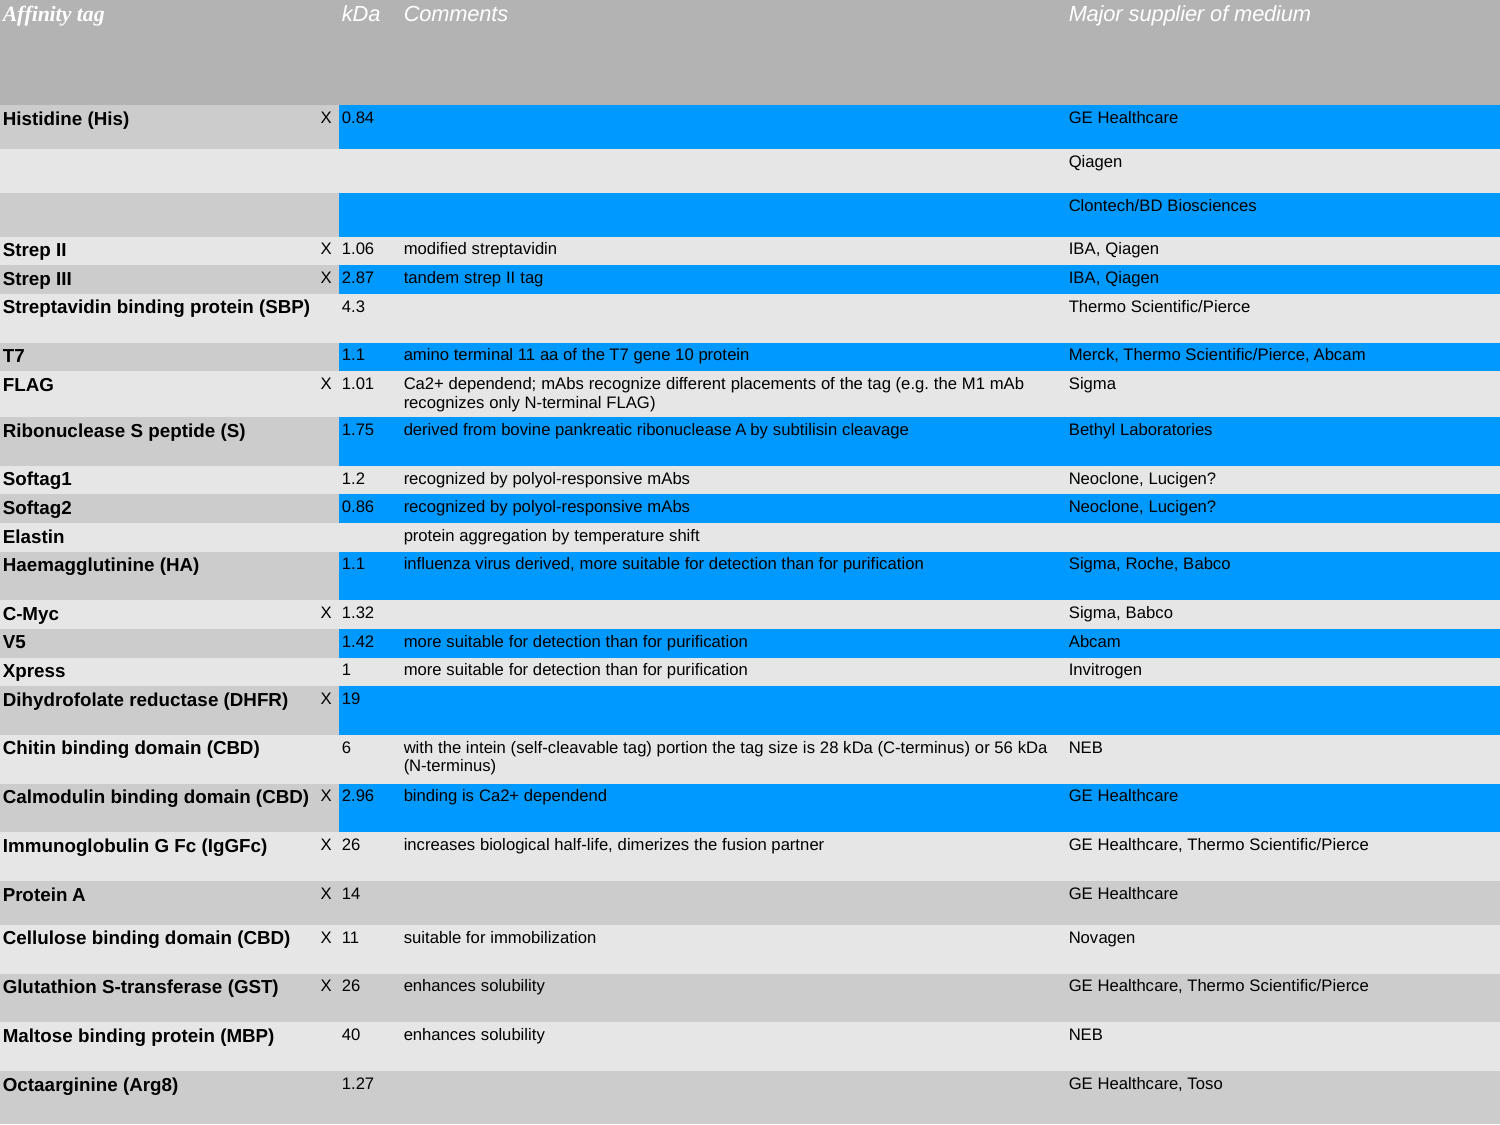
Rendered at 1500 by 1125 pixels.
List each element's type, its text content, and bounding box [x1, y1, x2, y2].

table_cell FLAG [0, 371, 318, 417]
table_cell X [318, 237, 339, 265]
table_cell Glutathion S-transferase (GST) [0, 974, 318, 1022]
table_cell 1.06 [339, 237, 401, 265]
table_cell Sigma, Babco [1066, 600, 1500, 629]
table_cell X [318, 881, 339, 925]
table_cell X [318, 686, 339, 735]
table_cell [318, 417, 339, 466]
table_cell [318, 523, 339, 552]
table_cell protein aggregation by temperature shift [401, 523, 1066, 552]
table_cell influenza virus derived, more suitable for detection than for purification [401, 552, 1066, 600]
table_cell Novagen [1066, 925, 1500, 974]
table_cell 1.32 [339, 600, 401, 629]
table_cell enhances solubility [401, 974, 1066, 1022]
table_cell [318, 343, 339, 371]
table_cell [401, 149, 1066, 193]
table_cell 1.01 [339, 371, 401, 417]
table_cell [318, 552, 339, 600]
table_header Affinity tag [0, 0, 318, 105]
table_cell 26 [339, 974, 401, 1022]
table_cell Merck, Thermo Scientific/Pierce, Abcam [1066, 343, 1500, 371]
table_cell Qiagen [1066, 149, 1500, 193]
table_cell 2.96 [339, 784, 401, 832]
table_cell [401, 686, 1066, 735]
table_cell more suitable for detection than for purification [401, 629, 1066, 658]
table_cell Strep III [0, 265, 318, 294]
table_cell 1 [339, 658, 401, 686]
table_cell Sigma [1066, 371, 1500, 417]
table_cell Strep II [0, 237, 318, 265]
table_cell Clontech/BD Biosciences [1066, 193, 1500, 237]
table_cell recognized by polyol-responsive mAbs [401, 494, 1066, 523]
table_cell GE Healthcare [1066, 105, 1500, 149]
table_cell [318, 1071, 339, 1124]
table_cell 2.87 [339, 265, 401, 294]
table_header Major supplier of medium [1066, 0, 1500, 105]
table_cell Immunoglobulin G Fc (IgGFc) [0, 832, 318, 881]
table_cell IBA, Qiagen [1066, 265, 1500, 294]
table_cell Haemagglutinine (HA) [0, 552, 318, 600]
table_cell Abcam [1066, 629, 1500, 658]
table_cell [1066, 686, 1500, 735]
table_cell Protein A [0, 881, 318, 925]
table_header kDa [339, 0, 401, 105]
table_cell X [318, 784, 339, 832]
table_cell enhances solubility [401, 1022, 1066, 1071]
table_cell [318, 735, 339, 784]
table_cell suitable for immobilization [401, 925, 1066, 974]
table_cell 4.3 [339, 294, 401, 343]
table_cell [0, 193, 318, 237]
table_cell [318, 1022, 339, 1071]
table_cell 1.1 [339, 343, 401, 371]
table_cell Calmodulin binding domain (CBD) [0, 784, 318, 832]
table_cell 0.84 [339, 105, 401, 149]
table_header [318, 0, 339, 105]
table_cell Histidine (His) [0, 105, 318, 149]
table_cell amino terminal 11 aa of the T7 gene 10 protein [401, 343, 1066, 371]
table_cell with the intein (self-cleavable tag) portion the tag size is 28 kDa (C-terminus) or 56 kDa (N-terminus) [401, 735, 1066, 784]
table_cell recognized by polyol-responsive mAbs [401, 466, 1066, 494]
table_cell Ca2+ dependend; mAbs recognize different placements of the tag (e.g. the M1 mAb recognizes only N-terminal FLAG) [401, 371, 1066, 417]
table_cell modified streptavidin [401, 237, 1066, 265]
table_cell GE Healthcare, Thermo Scientific/Pierce [1066, 832, 1500, 881]
table_cell derived from bovine pankreatic ribonuclease A by subtilisin cleavage [401, 417, 1066, 466]
table_cell Bethyl Laboratories [1066, 417, 1500, 466]
table_cell NEB [1066, 1022, 1500, 1071]
table_cell binding is Ca2+ dependend [401, 784, 1066, 832]
table_cell Thermo Scientific/Pierce [1066, 294, 1500, 343]
table_cell C-Myc [0, 600, 318, 629]
table_cell Invitrogen [1066, 658, 1500, 686]
table_header Comments [401, 0, 1066, 105]
table_cell [401, 881, 1066, 925]
table_cell 1.42 [339, 629, 401, 658]
table_cell more suitable for detection than for purification [401, 658, 1066, 686]
table_cell increases biological half-life, dimerizes the fusion partner [401, 832, 1066, 881]
table_cell IBA, Qiagen [1066, 237, 1500, 265]
table_cell Ribonuclease S peptide (S) [0, 417, 318, 466]
table_cell tandem strep II tag [401, 265, 1066, 294]
table_cell Maltose binding protein (MBP) [0, 1022, 318, 1071]
table_cell [339, 149, 401, 193]
table_cell 6 [339, 735, 401, 784]
table_cell GE Healthcare, Toso [1066, 1071, 1500, 1124]
table_cell [401, 193, 1066, 237]
table_cell 40 [339, 1022, 401, 1071]
table_cell [318, 494, 339, 523]
table_cell 14 [339, 881, 401, 925]
table_cell [318, 658, 339, 686]
table_cell 19 [339, 686, 401, 735]
table_cell X [318, 832, 339, 881]
table_cell GE Healthcare [1066, 881, 1500, 925]
table_cell [401, 1071, 1066, 1124]
table_cell Elastin [0, 523, 318, 552]
table_cell NEB [1066, 735, 1500, 784]
table_cell Chitin binding domain (CBD) [0, 735, 318, 784]
table_cell X [318, 265, 339, 294]
table_cell 11 [339, 925, 401, 974]
table_cell Dihydrofolate reductase (DHFR) [0, 686, 318, 735]
table_cell Xpress [0, 658, 318, 686]
table_cell [318, 466, 339, 494]
table_cell X [318, 105, 339, 149]
table_cell 1.75 [339, 417, 401, 466]
table_cell X [318, 600, 339, 629]
table_cell X [318, 925, 339, 974]
table_cell 0.86 [339, 494, 401, 523]
table_cell Softag1 [0, 466, 318, 494]
table_cell [339, 523, 401, 552]
table_cell Neoclone, Lucigen? [1066, 466, 1500, 494]
table_cell GE Healthcare, Thermo Scientific/Pierce [1066, 974, 1500, 1022]
table_cell [339, 193, 401, 237]
table_cell [401, 105, 1066, 149]
table_cell 26 [339, 832, 401, 881]
table_cell [318, 149, 339, 193]
table_cell Streptavidin binding protein (SBP) [0, 294, 318, 343]
table_cell 1.2 [339, 466, 401, 494]
table_cell [318, 193, 339, 237]
table_cell [318, 294, 339, 343]
table_cell [401, 600, 1066, 629]
table_cell V5 [0, 629, 318, 658]
table_cell X [318, 974, 339, 1022]
table_cell GE Healthcare [1066, 784, 1500, 832]
table_cell [401, 294, 1066, 343]
table_cell X [318, 371, 339, 417]
table_cell [0, 149, 318, 193]
table_cell Cellulose binding domain (CBD) [0, 925, 318, 974]
table_cell Neoclone, Lucigen? [1066, 494, 1500, 523]
table_cell Softag2 [0, 494, 318, 523]
table_cell 1.1 [339, 552, 401, 600]
table_cell [318, 629, 339, 658]
table_cell Sigma, Roche, Babco [1066, 552, 1500, 600]
table_cell [1066, 523, 1500, 552]
table_cell Octaarginine (Arg8) [0, 1071, 318, 1124]
table_cell T7 [0, 343, 318, 371]
table_cell 1.27 [339, 1071, 401, 1124]
